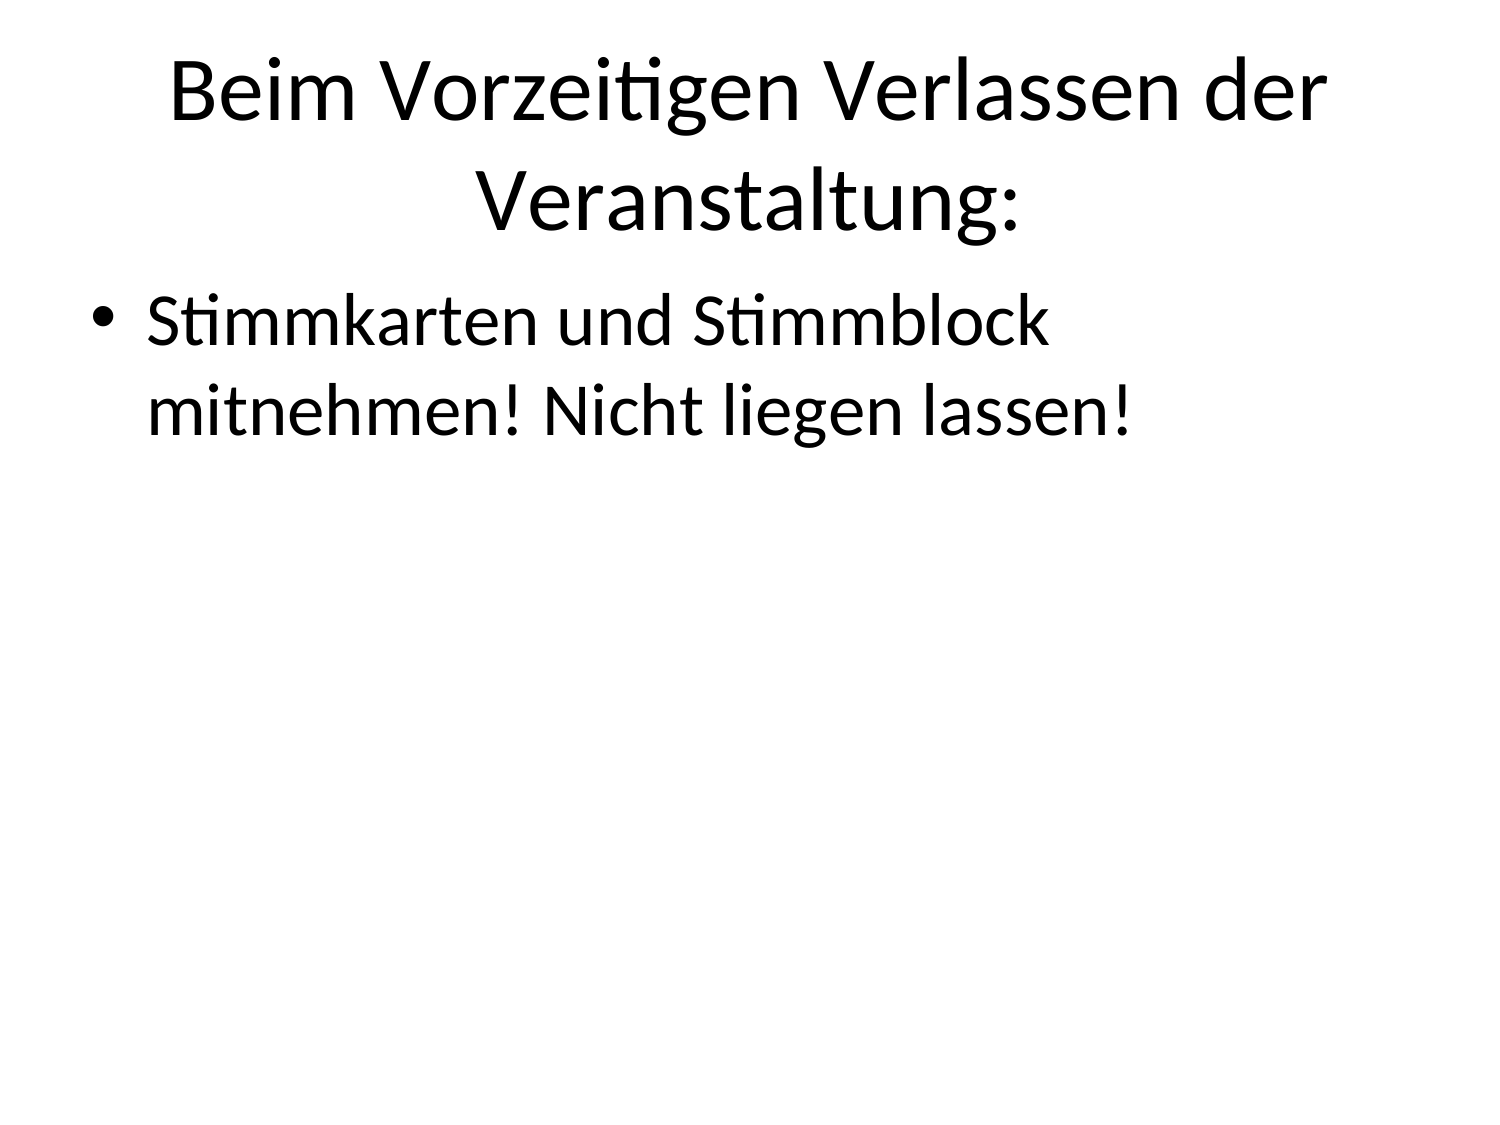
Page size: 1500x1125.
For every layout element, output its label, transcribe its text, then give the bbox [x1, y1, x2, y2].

text_box Stimmkarten und Stimmblock mitnehmen! Nicht liegen lassen! [75, 262, 1426, 1005]
text_box Beim Vorzeitigen Verlassen der Veranstaltung: [75, 21, 1426, 257]
